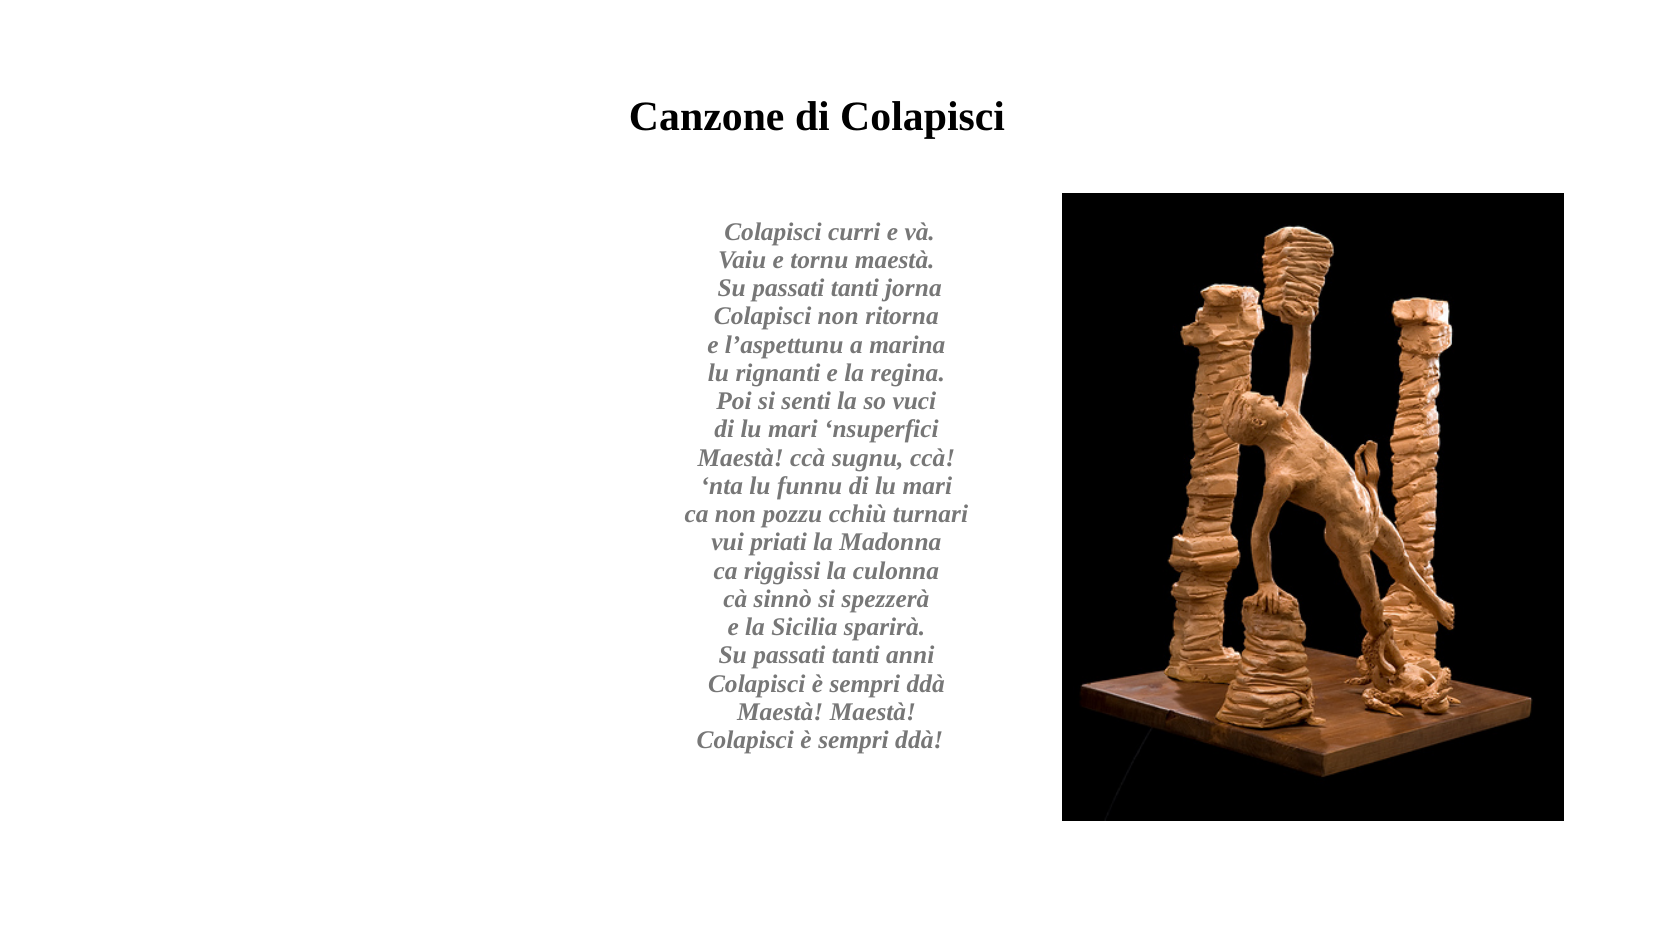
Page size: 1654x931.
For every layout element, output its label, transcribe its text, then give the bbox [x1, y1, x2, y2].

picture [1062, 193, 1564, 821]
title Canzone di Colapisci [73, 38, 1562, 194]
list Colapisci curri e và. Vaiu e tornu maestà. Su passati tanti jorna Colapisci non ritorna e l’aspettunu a marina lu rignanti e la regina. Poi si senti la so vuci di lu mari ‘nsuperfici Maestà! ccà sugnu, ccà! ‘nta lu funnu di lu mari ca non pozzu cchiù turnari vui priati la Madonna ca riggissi la culonna cà sinnò si spezzerà e la Sicilia sparirà. Su passati tanti anni Colapisci è sempri ddà Maestà! Maestà! Colapisci è sempri ddà! [82, 217, 1062, 758]
